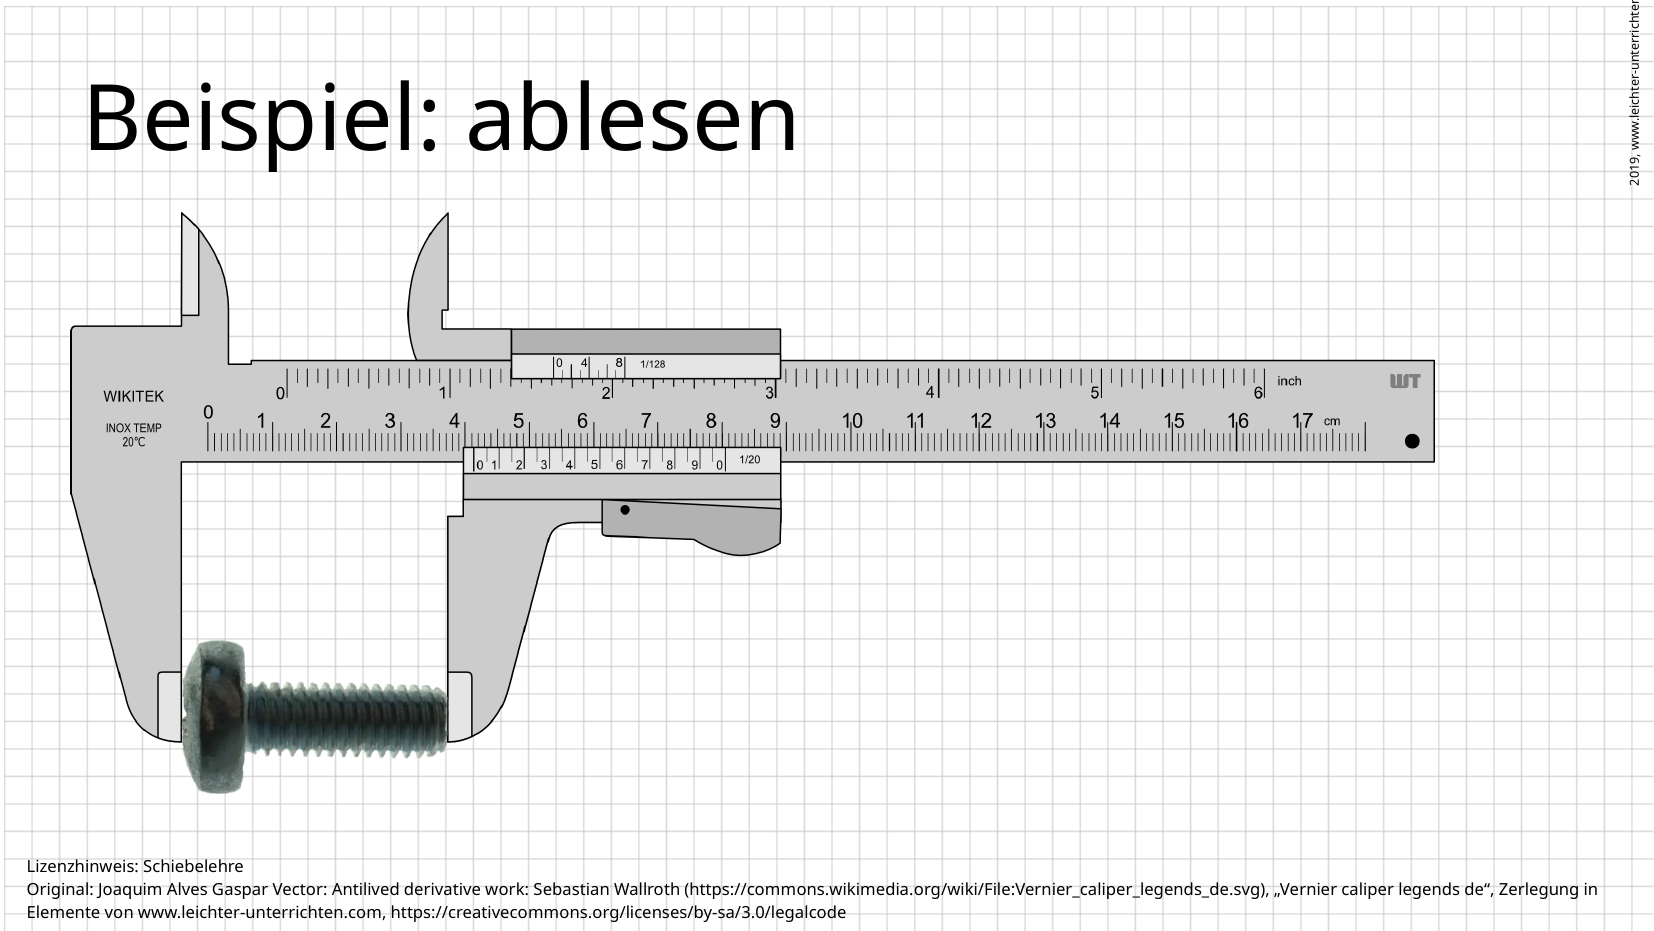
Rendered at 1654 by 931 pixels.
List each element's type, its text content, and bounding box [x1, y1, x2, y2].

text_box Lizenzhinweis: Schiebelehre Original: Joaquim Alves Gaspar Vector: Antilived derivative work: Sebastian Wallroth (https://commons.wikimedia.org/wiki/File:Vernier_caliper_legends_de.svg), „Vernier caliper legends de“, Zerlegung in Elemente von www.leichter-unterrichten.com, https://creativecommons.org/licenses/by-sa/3.0/legalcode [11, 847, 1642, 931]
picture [70, 212, 1435, 794]
title Beispiel: ablesen [82, 37, 1571, 193]
